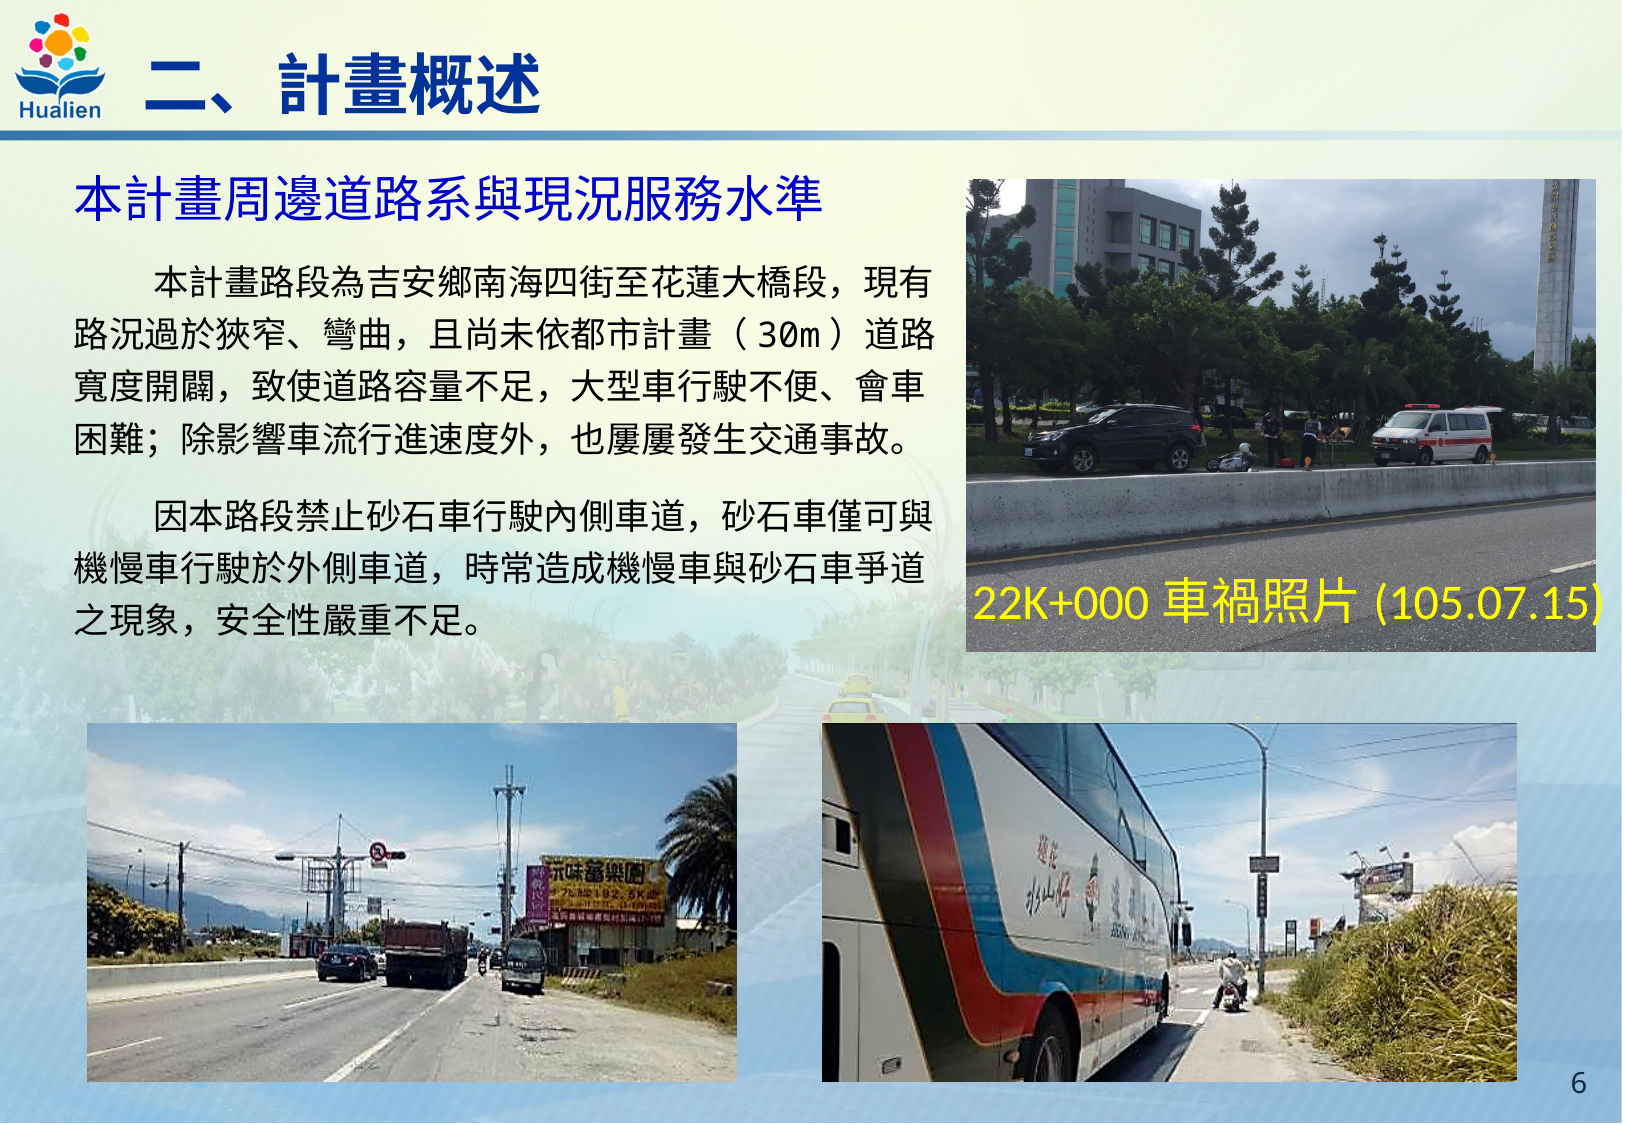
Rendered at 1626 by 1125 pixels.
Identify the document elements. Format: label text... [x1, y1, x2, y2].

text_box 22K+000車禍照片(105.07.15) [957, 562, 1621, 638]
picture [0, 0, 1622, 1123]
text_box 本計畫周邊道路系與現況服務水準 [58, 160, 910, 236]
slide_number <number> [1533, 1057, 1625, 1100]
text_box 本計畫路段為吉安鄉南海四街至花蓮大橋段，現有路況過於狹窄、彎曲，且尚未依都市計畫（30m）道路寬度開闢，致使道路容量不足，大型車行駛不便、會車困難；除影響車流行進速度外，也屢屢發生交通事故。 因本路段禁止砂石車行駛內側車道，砂石車僅可與機慢車行駛於外側車道，時常造成機慢車與砂石車爭道之現象，安全性嚴重不足。 [59, 243, 966, 648]
text_box 二、計畫概述 [127, 36, 943, 129]
